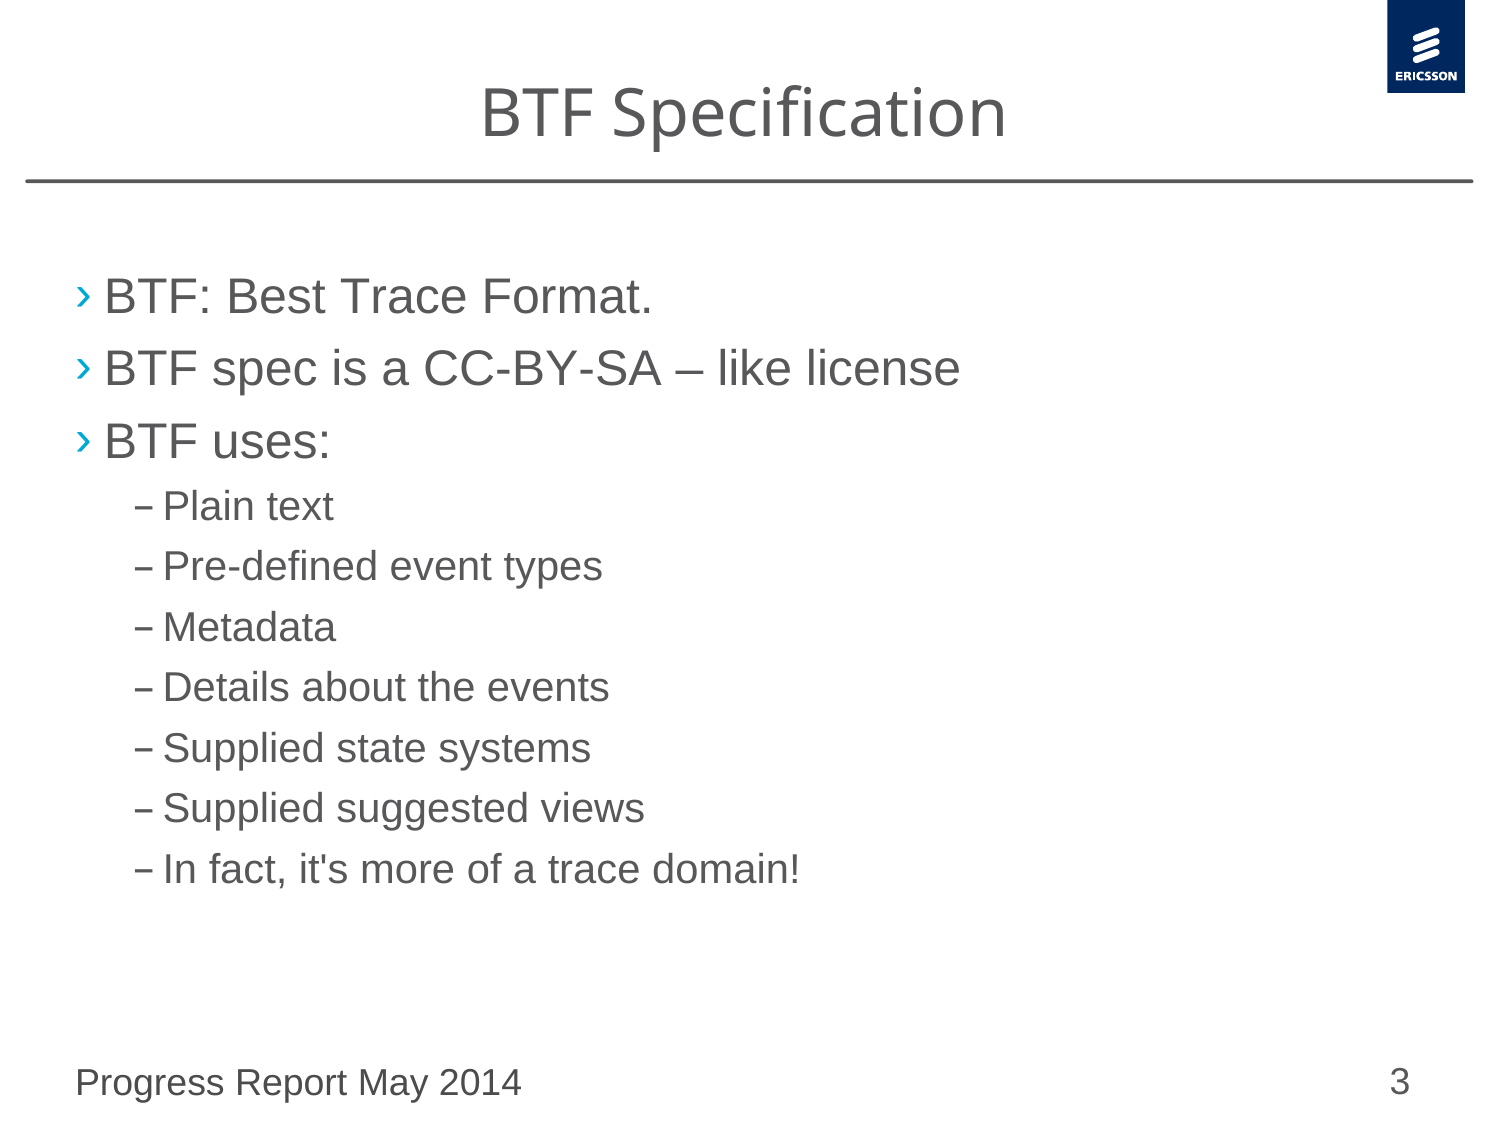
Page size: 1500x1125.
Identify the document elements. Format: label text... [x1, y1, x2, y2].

title BTF Specification [75, 37, 1426, 150]
list BTF: Best Trace Format. BTF spec is a CC-BY-SA – like license BTF uses: Plain text Pre-defined event types Metadata Details about the events Supplied state systems Supplied suggested views In fact, it's more of a trace domain! [75, 263, 1425, 916]
